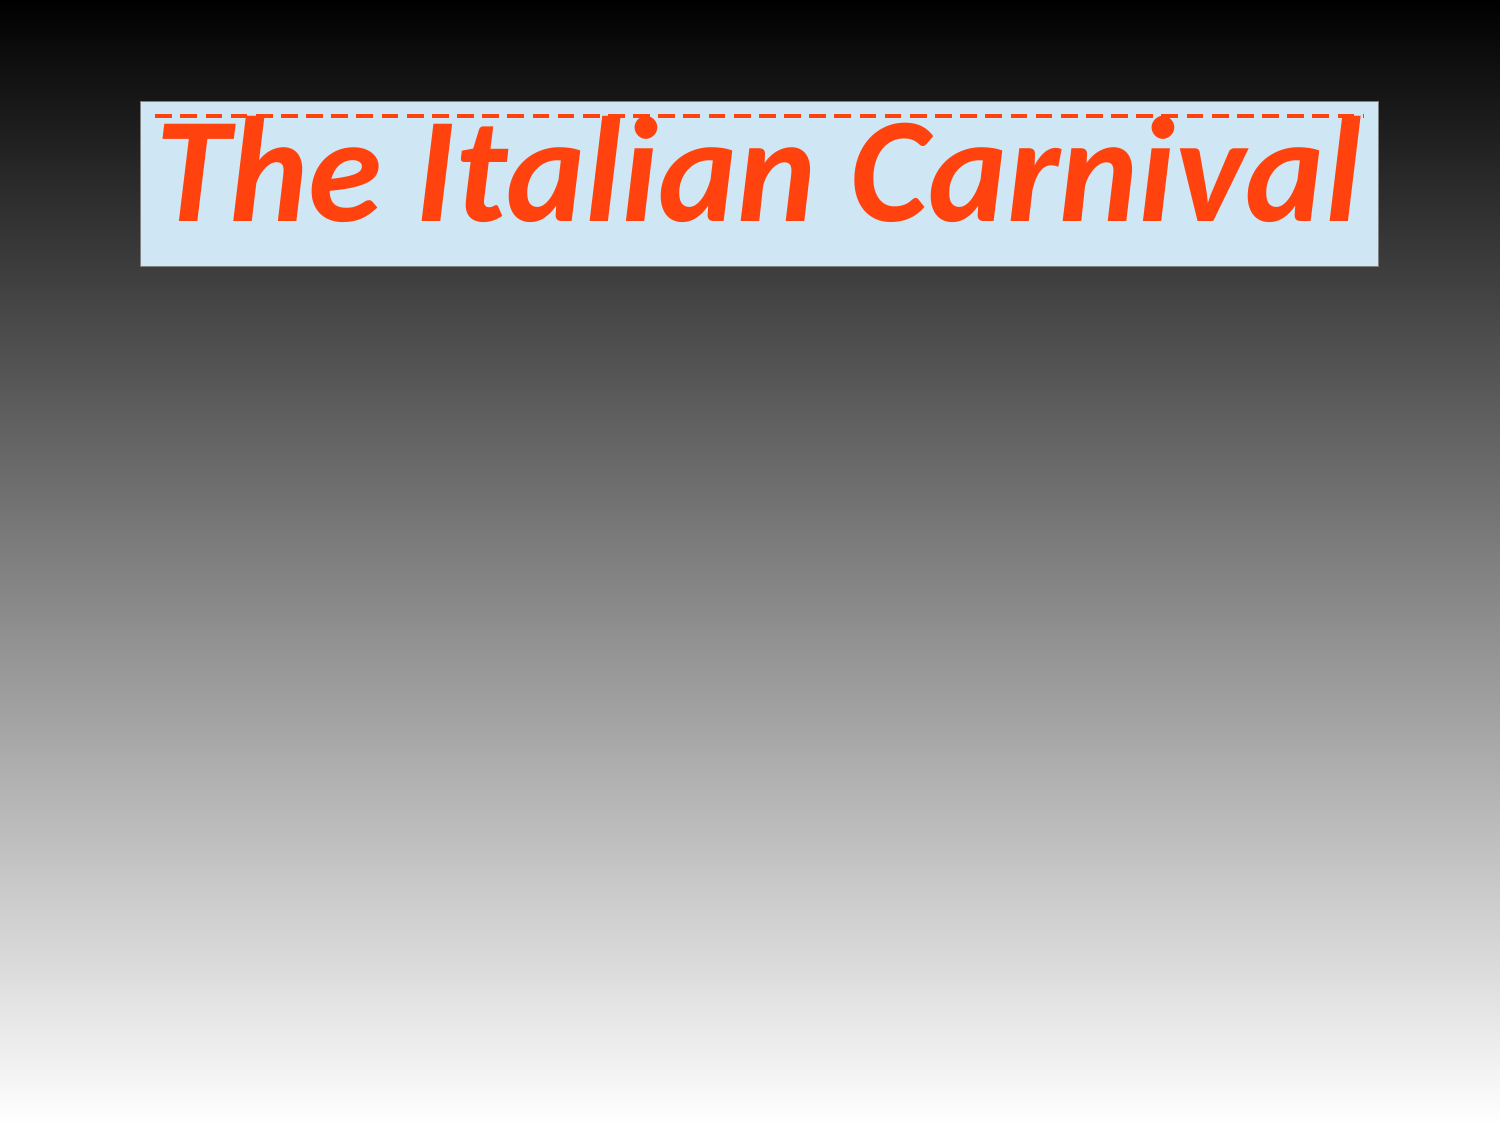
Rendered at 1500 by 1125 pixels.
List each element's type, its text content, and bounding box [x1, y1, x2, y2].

text_box The Italian Carnival [140, 101, 1379, 267]
